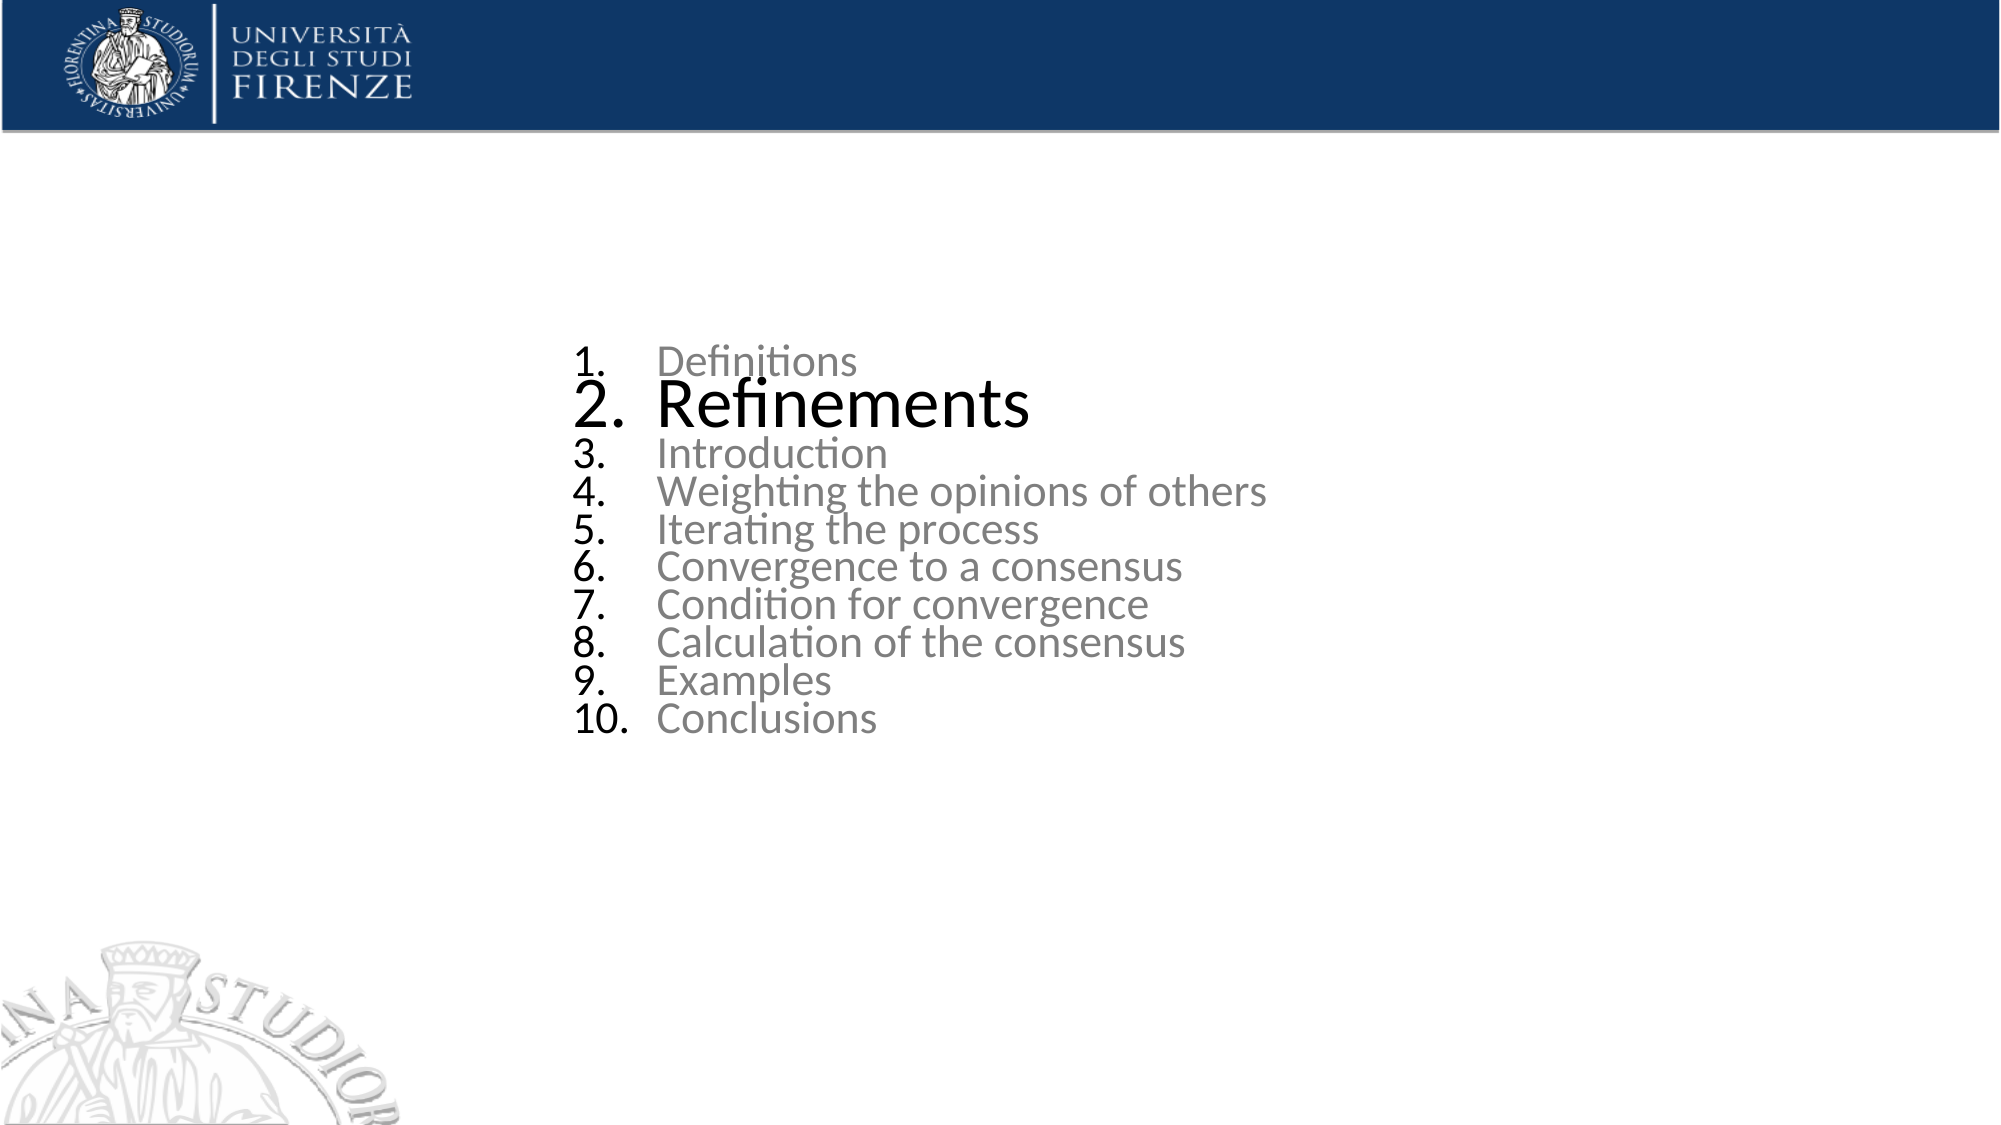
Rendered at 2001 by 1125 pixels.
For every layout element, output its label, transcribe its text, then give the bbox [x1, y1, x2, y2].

text_box Definitions Refinements Introduction Weighting the opinions of others Iterating the process Convergence to a consensus Condition for convergence Calculation of the consensus Examples Conclusions [557, 346, 1745, 757]
